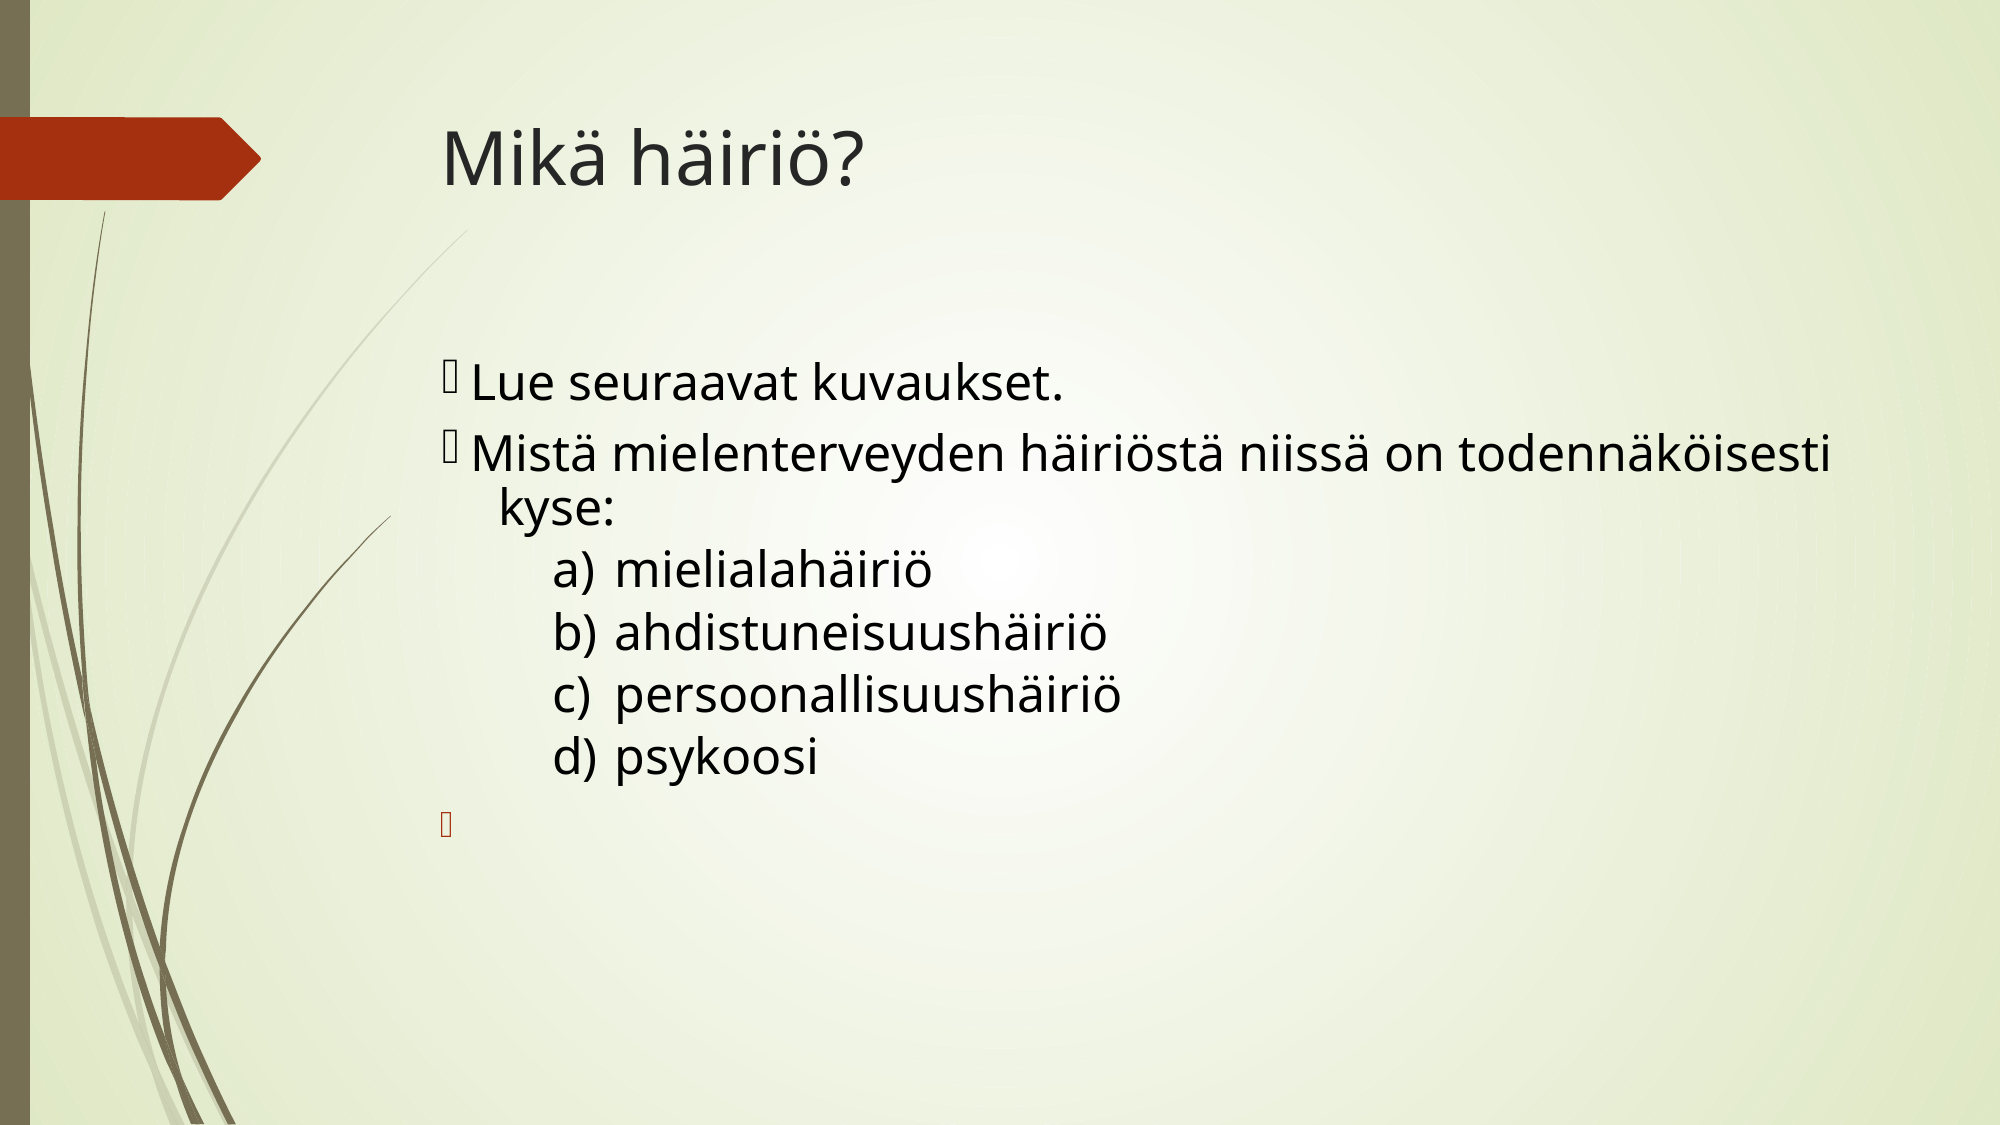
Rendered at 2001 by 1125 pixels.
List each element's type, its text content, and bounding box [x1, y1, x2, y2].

title Mikä häiriö? [425, 102, 1888, 313]
list Lue seuraavat kuvaukset. Mistä mielenterveyden häiriöstä niissä on todennäköisesti kyse: mielialahäiriö ahdistuneisuushäiriö persoonallisuushäiriö psykoosi [424, 350, 1888, 970]
